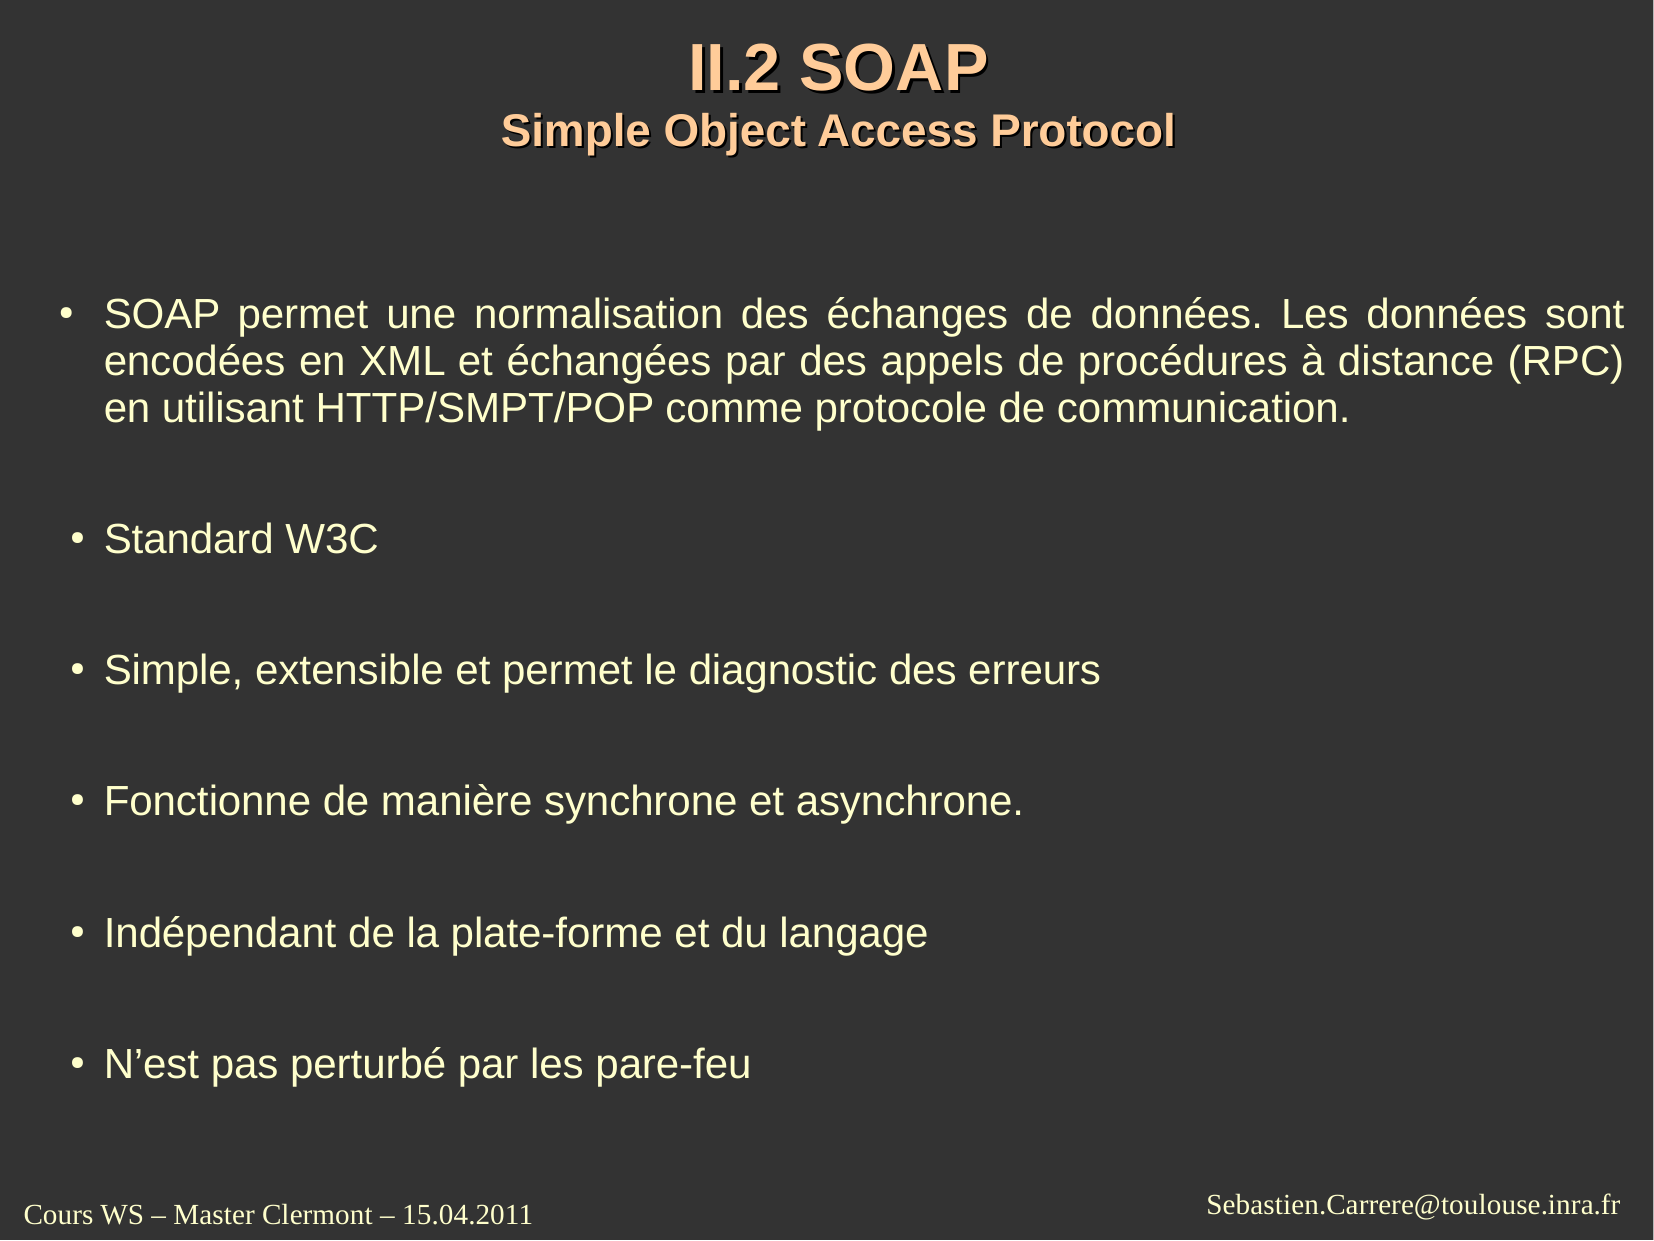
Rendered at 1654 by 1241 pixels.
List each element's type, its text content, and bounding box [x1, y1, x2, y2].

list SOAP permet une normalisation des échanges de données. Les données sont encodées en XML et échangées par des appels de procédures à distance (RPC) en utilisant HTTP/SMPT/POP comme protocole de communication. Standard W3C Simple, extensible et permet le diagnostic des erreurs Fonctionne de manière synchrone et asynchrone. Indépendant de la plate-forme et du langage N’est pas perturbé par les pare-feu [59, 290, 1625, 1109]
title II.2 SOAP Simple Object Access Protocol [82, 29, 1595, 158]
